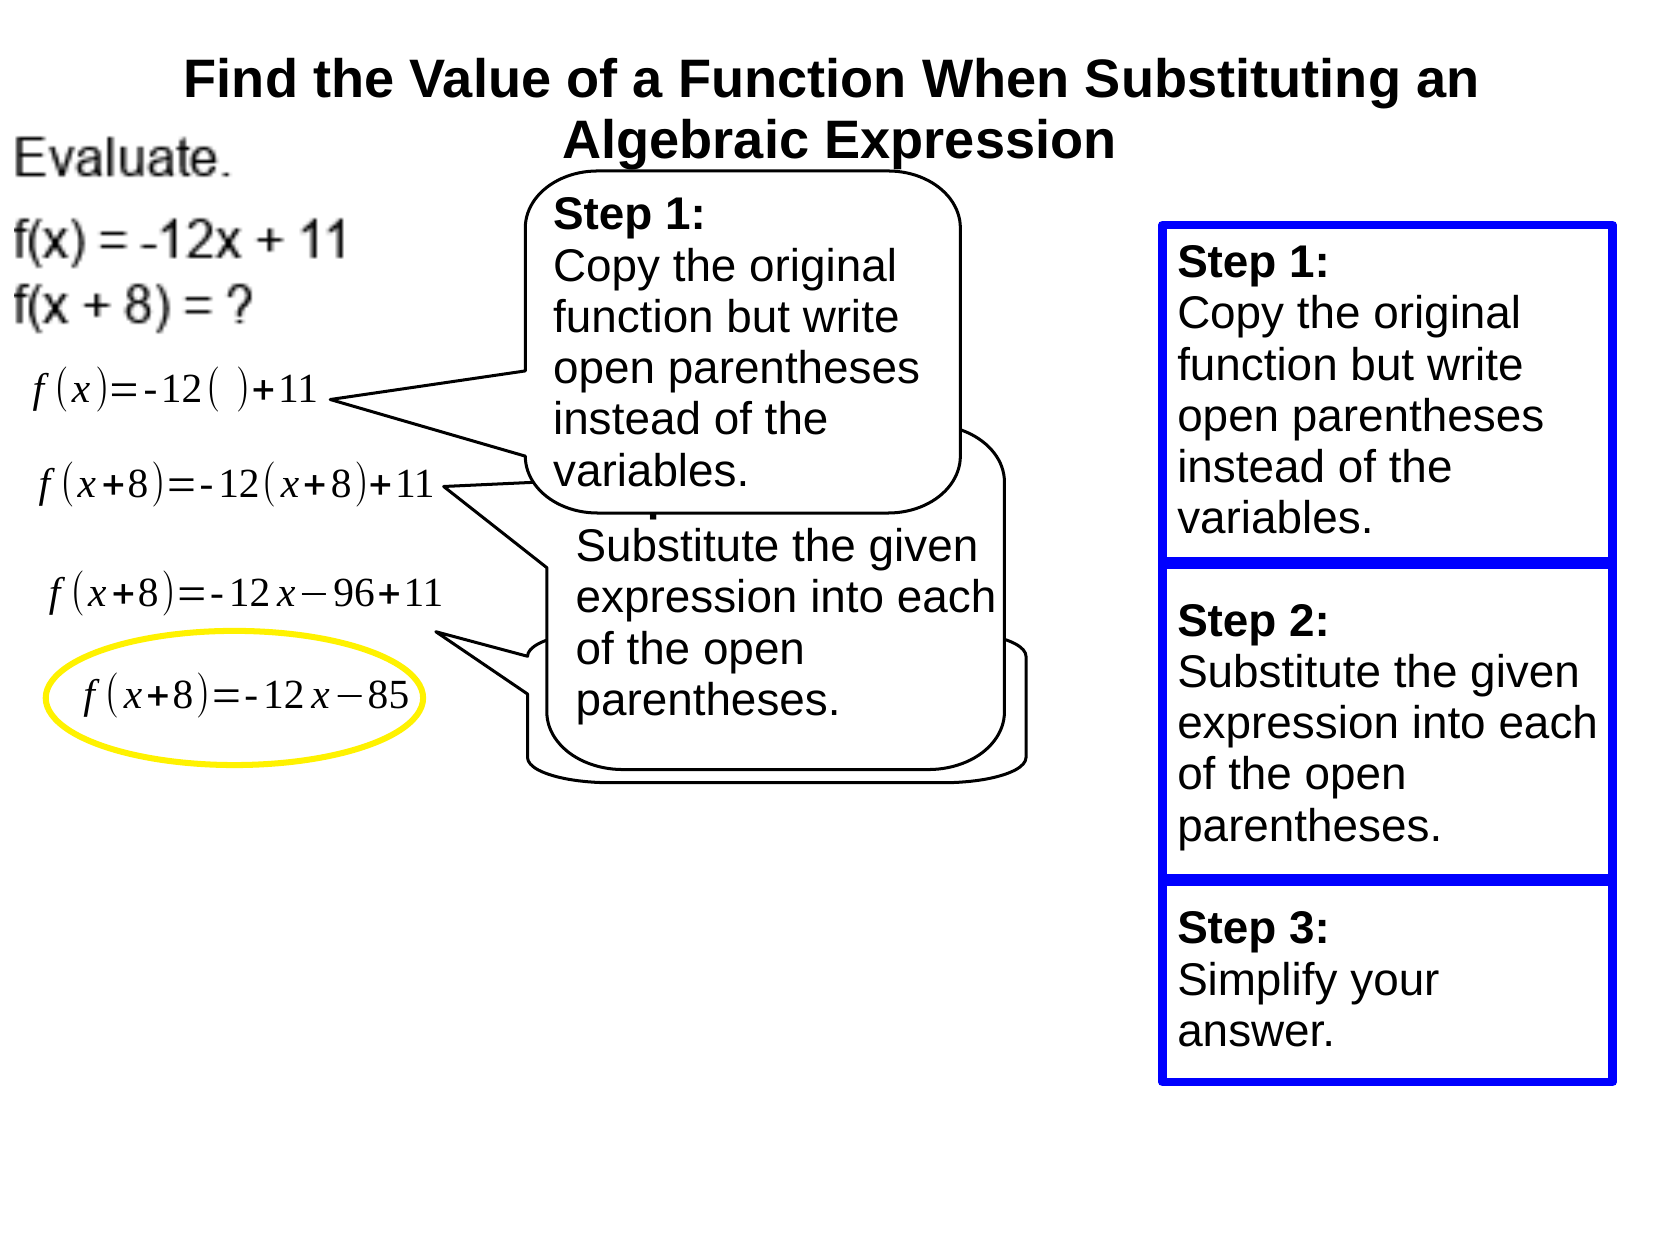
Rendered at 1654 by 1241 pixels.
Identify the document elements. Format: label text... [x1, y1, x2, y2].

text_box Step 1: Copy the original function but write open parentheses instead of the variables. Step 2: Substitute the given expression into each of the open parentheses. Step 3: Simplify your answer. [1162, 228, 1621, 1221]
text_box Step 2: Substitute the given expression into each of the open parentheses. [443, 429, 1005, 770]
text_box Find the Value of a Function When Substituting an Algebraic Expression [135, 41, 1546, 299]
text_box Step 1: Copy the original function but write open parentheses instead of the variables. Step 2: Substitute the given expression into each of the open parentheses. Step 3: Simplify your answer. [1167, 886, 1608, 1078]
picture [14, 112, 525, 357]
chart [24, 364, 324, 415]
text_box Step 3: Simplify your answer. [450, 635, 1027, 783]
text_box Step 1: Copy the original function but write open parentheses instead of the variables. Step 2: Substitute the given expression into each of the open parentheses. Step 3: Simplify your answer. [1167, 569, 1608, 874]
text_box Step 1: Copy the original function but write open parentheses instead of the variables. [330, 170, 961, 514]
text_box Step 1: Copy the original function but write open parentheses instead of the variables. Step 2: Substitute the given expression into each of the open parentheses. Step 3: Simplify your answer. [1167, 229, 1608, 557]
chart [30, 460, 442, 511]
chart [41, 569, 450, 720]
